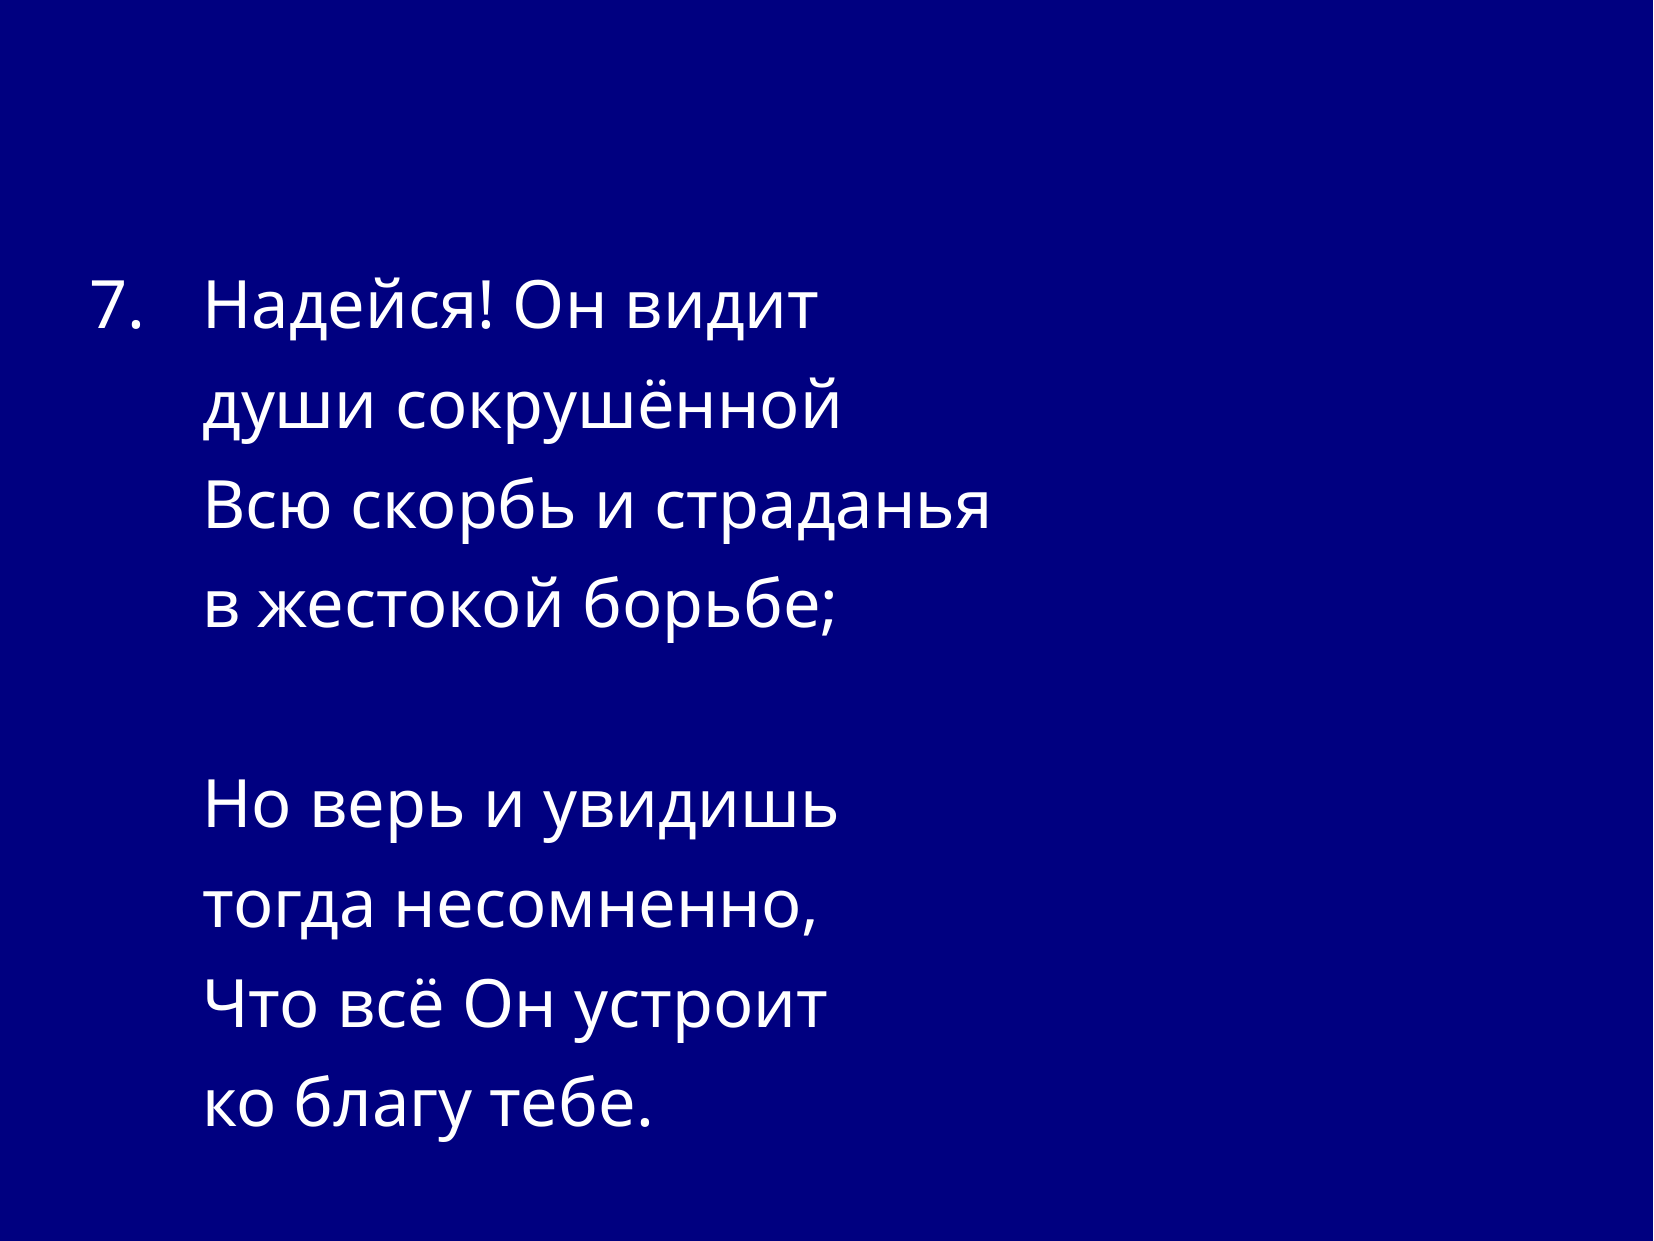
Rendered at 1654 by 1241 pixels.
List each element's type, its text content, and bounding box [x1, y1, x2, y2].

text_box 7. Надейся! Он видит души сокрушённой Всю скорбь и страданья в жестокой борьбе; Но верь и увидишь тогда несомненно, Что всё Он устроит ко благу тебе. [75, 150, 1576, 1163]
